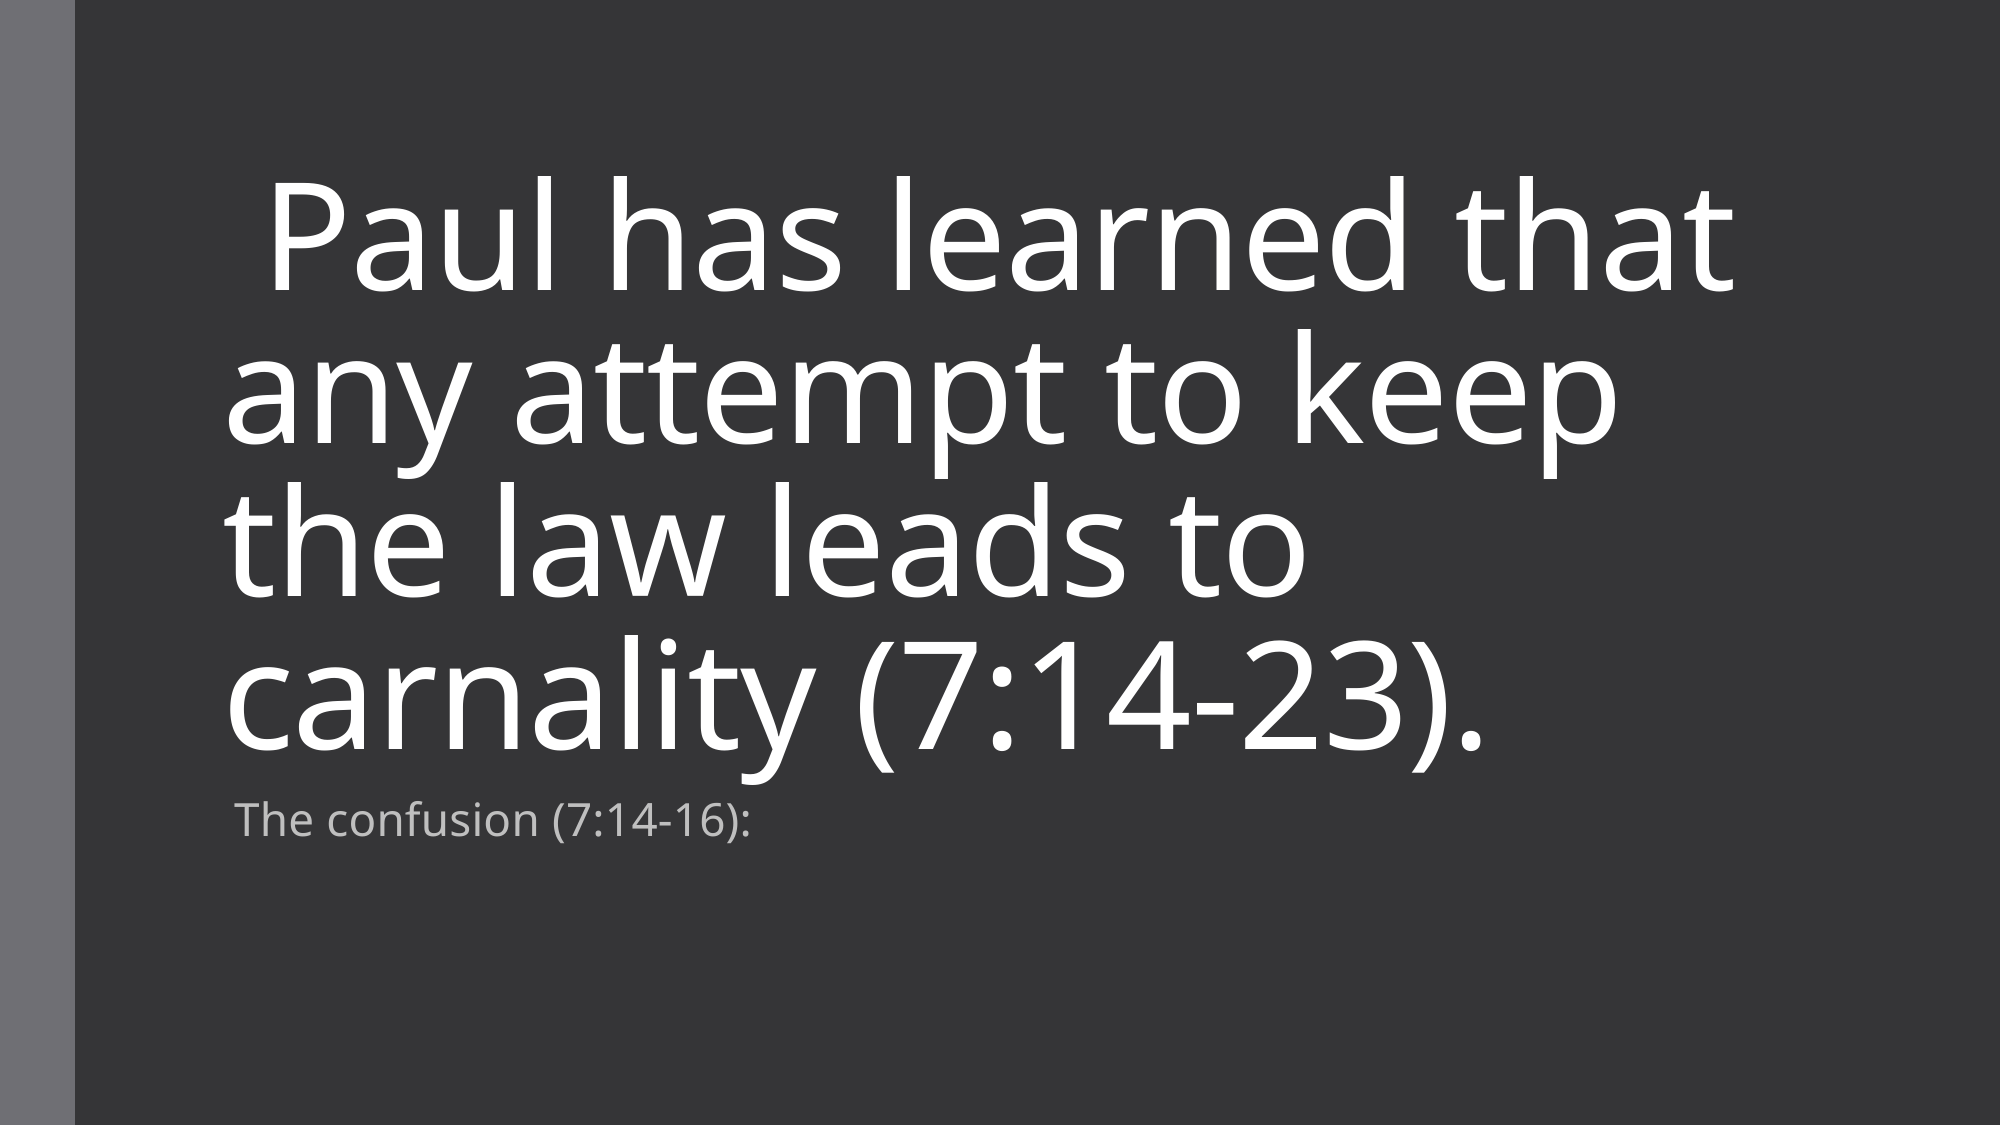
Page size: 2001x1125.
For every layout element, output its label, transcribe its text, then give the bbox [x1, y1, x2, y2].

title Paul has learned that any attempt to keep the law leads to carnality (7:14-23). [206, 124, 1752, 787]
subtitle The confusion (7:14-16): [206, 787, 1752, 1066]
